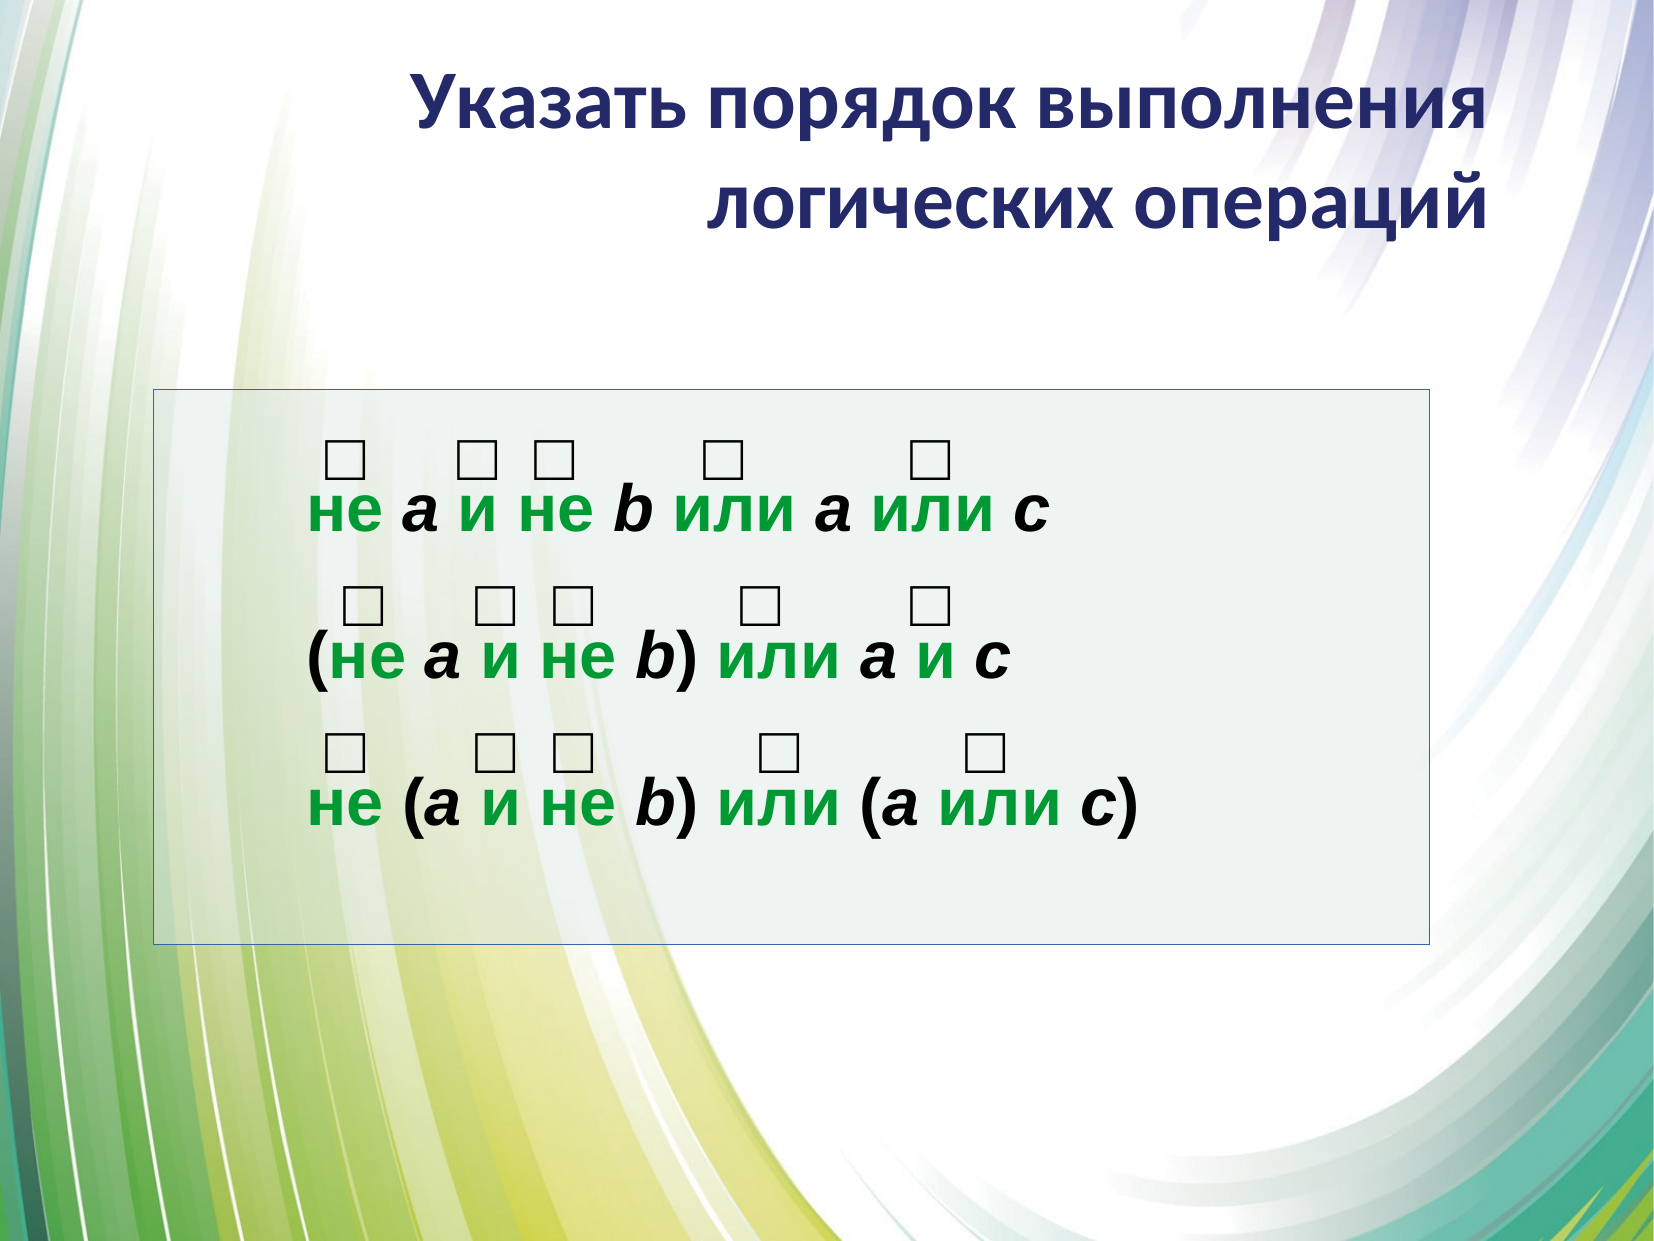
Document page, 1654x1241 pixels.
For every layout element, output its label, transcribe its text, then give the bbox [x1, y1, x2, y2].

text_box Указать порядок выполнения логических операций [395, 34, 1545, 256]
picture [0, 0, 1654, 1241]
text_box [153, 389, 1430, 945]
text_box □ □ □ □ □ не a и не b или a или c □ □ □ □ □ (не a и не b) или a и c □ □ □ □ □ не (a и не b) или (a или с) [232, 421, 1406, 843]
